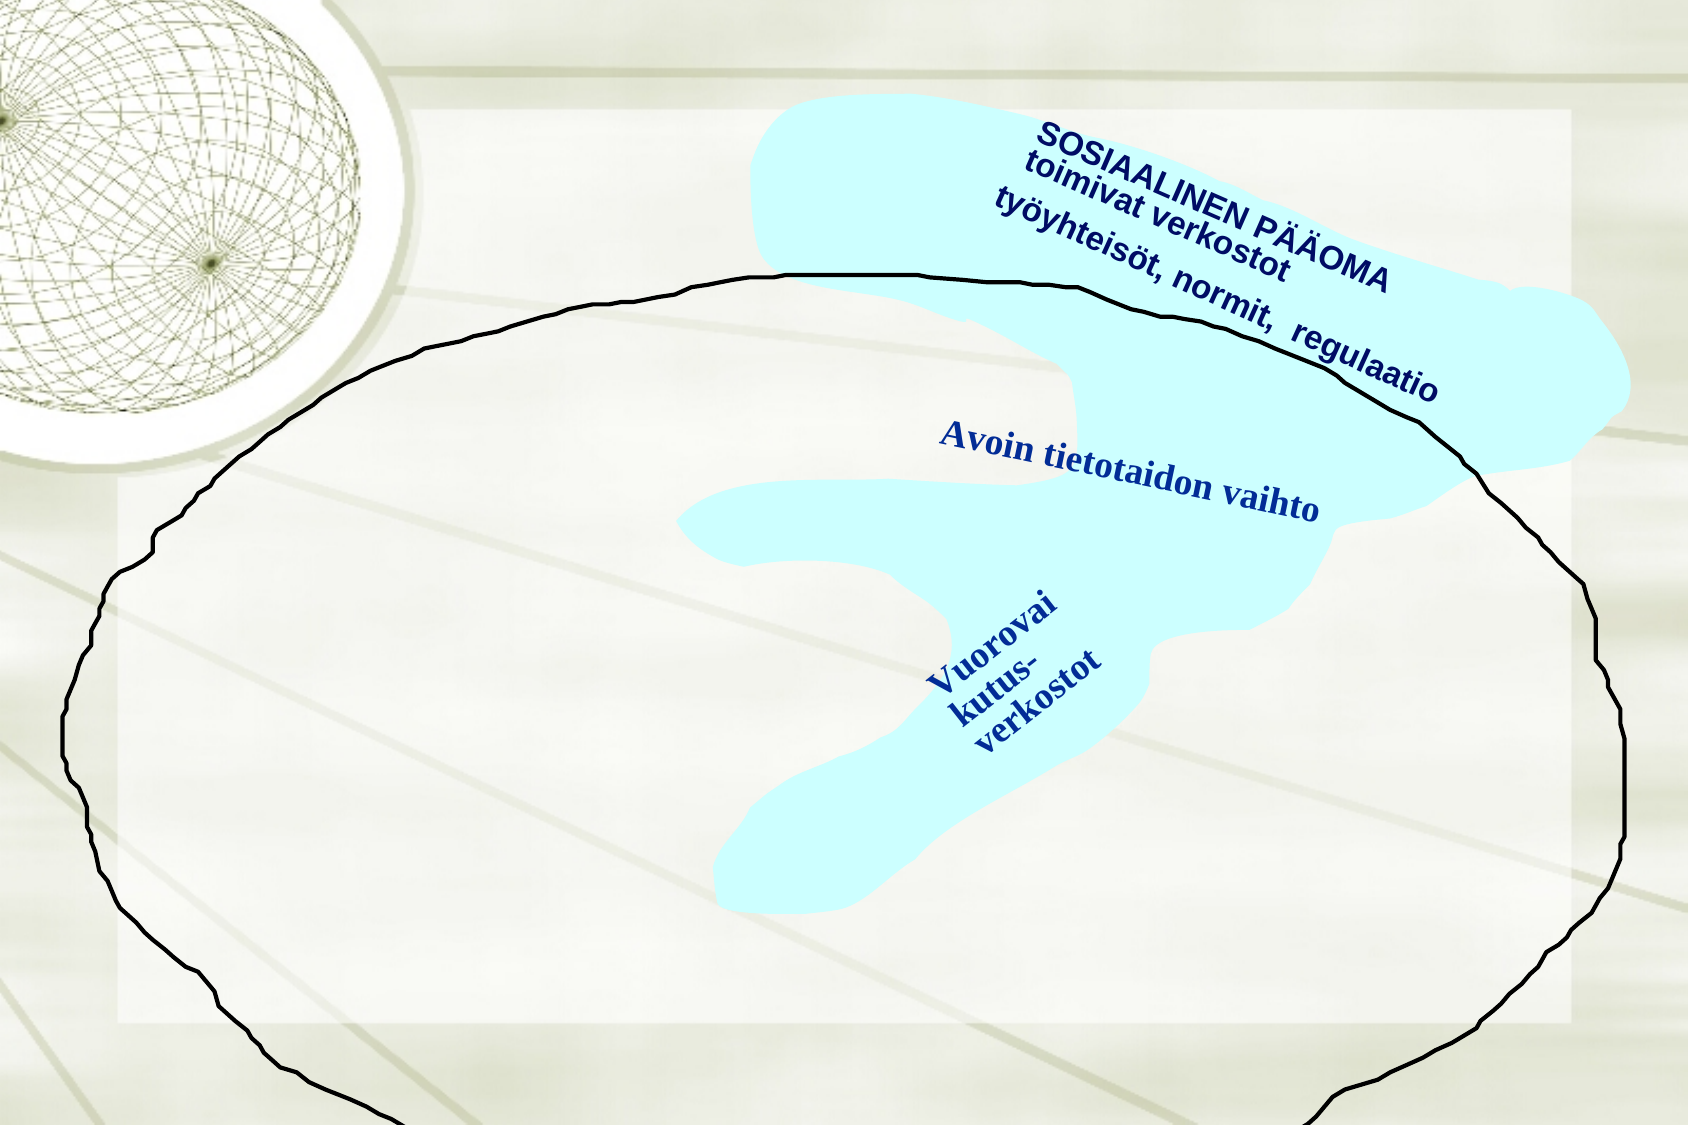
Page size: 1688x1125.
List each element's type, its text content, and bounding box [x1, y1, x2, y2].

text_box [750, 93, 1221, 325]
text_box Avoin tietotaidon vaihto [920, 396, 1429, 560]
text_box [676, 478, 1332, 914]
text_box työyhteisöt, normit, regulaatio [964, 165, 1473, 430]
text_box SOSIAALINEN PÄÄOMA toimivat verkostot [1003, 105, 1422, 345]
picture [65, 278, 1622, 1125]
text_box Vuorovaikutus-verkostot [906, 569, 1124, 778]
picture [0, 0, 1688, 1125]
text_box [790, 278, 1475, 505]
text_box [1121, 143, 1631, 476]
